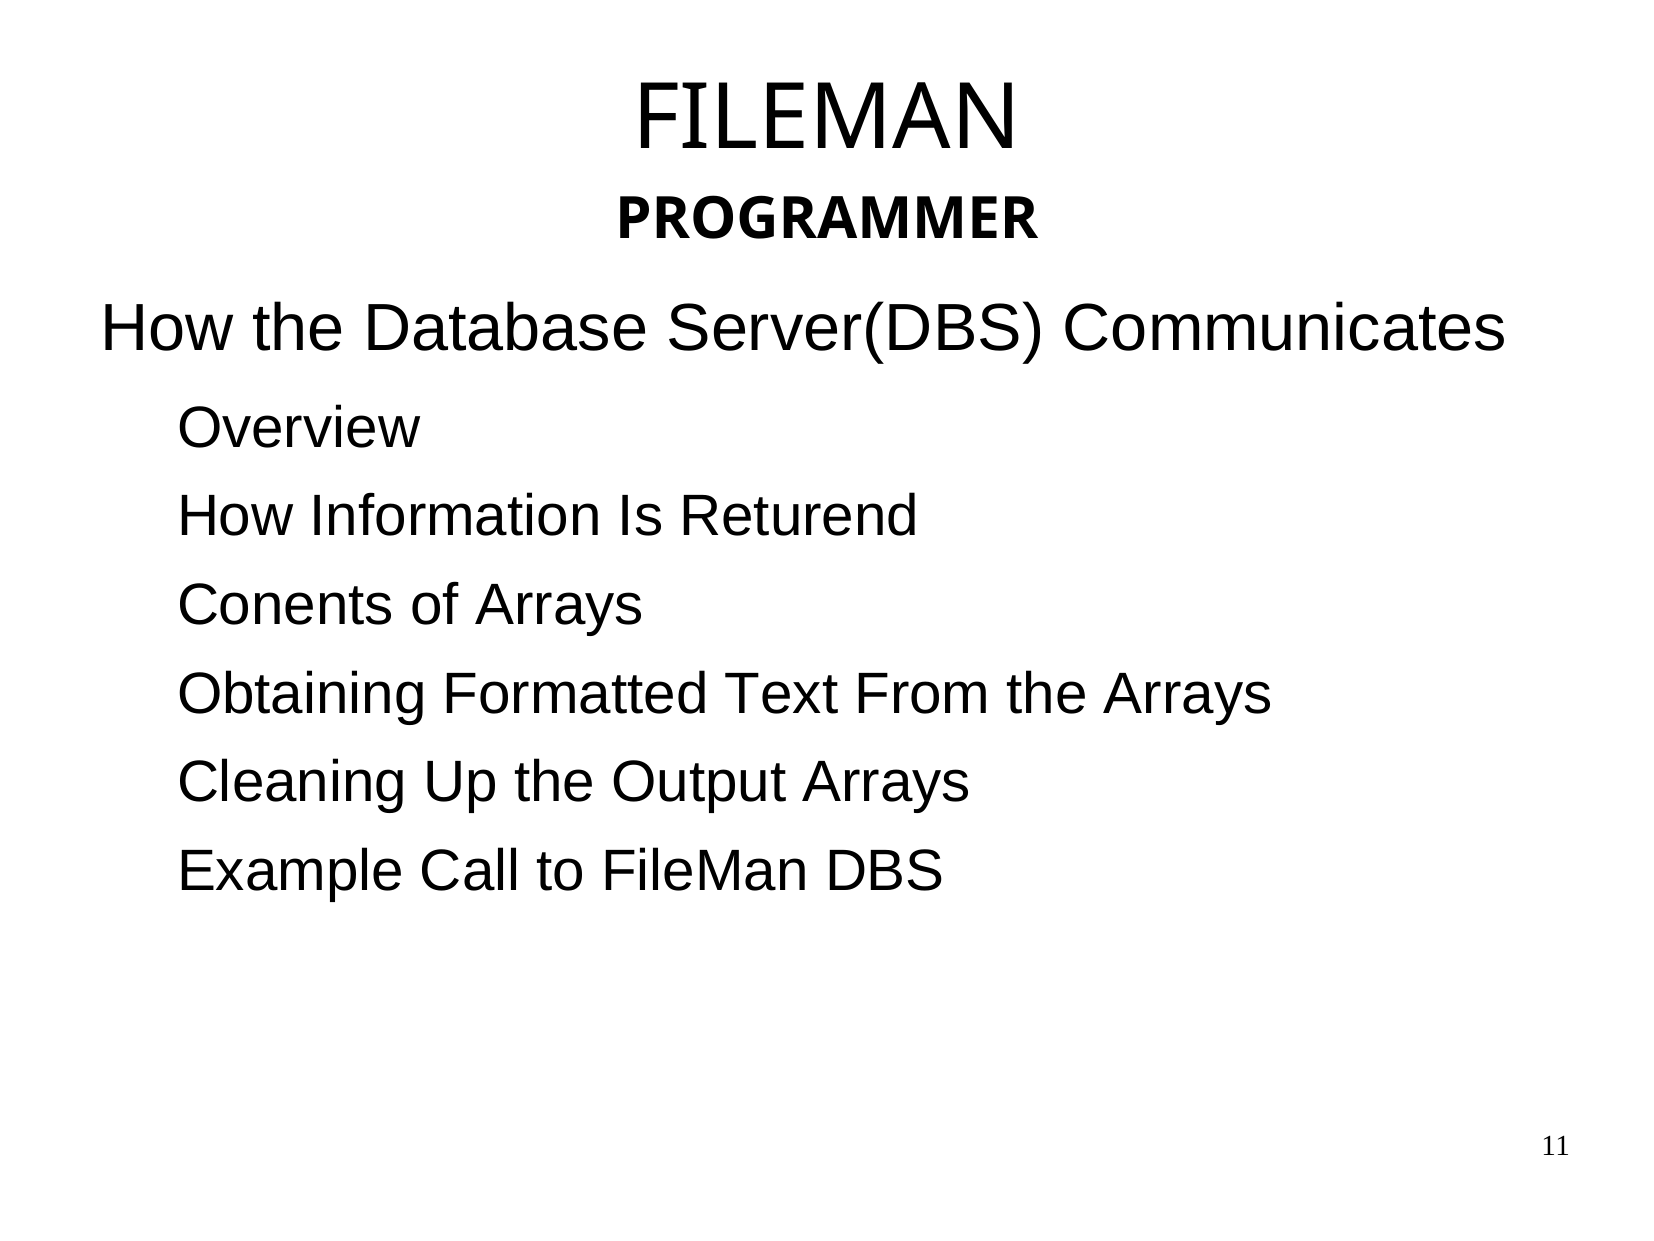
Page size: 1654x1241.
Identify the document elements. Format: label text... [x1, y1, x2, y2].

list How the Database Server(DBS) Communicates Overview How Information Is Returend Conents of Arrays Obtaining Formatted Text From the Arrays Cleaning Up the Output Arrays Example Call to FileMan DBS [82, 290, 1571, 1094]
title FILEMAN PROGRAMMER [82, 47, 1571, 259]
